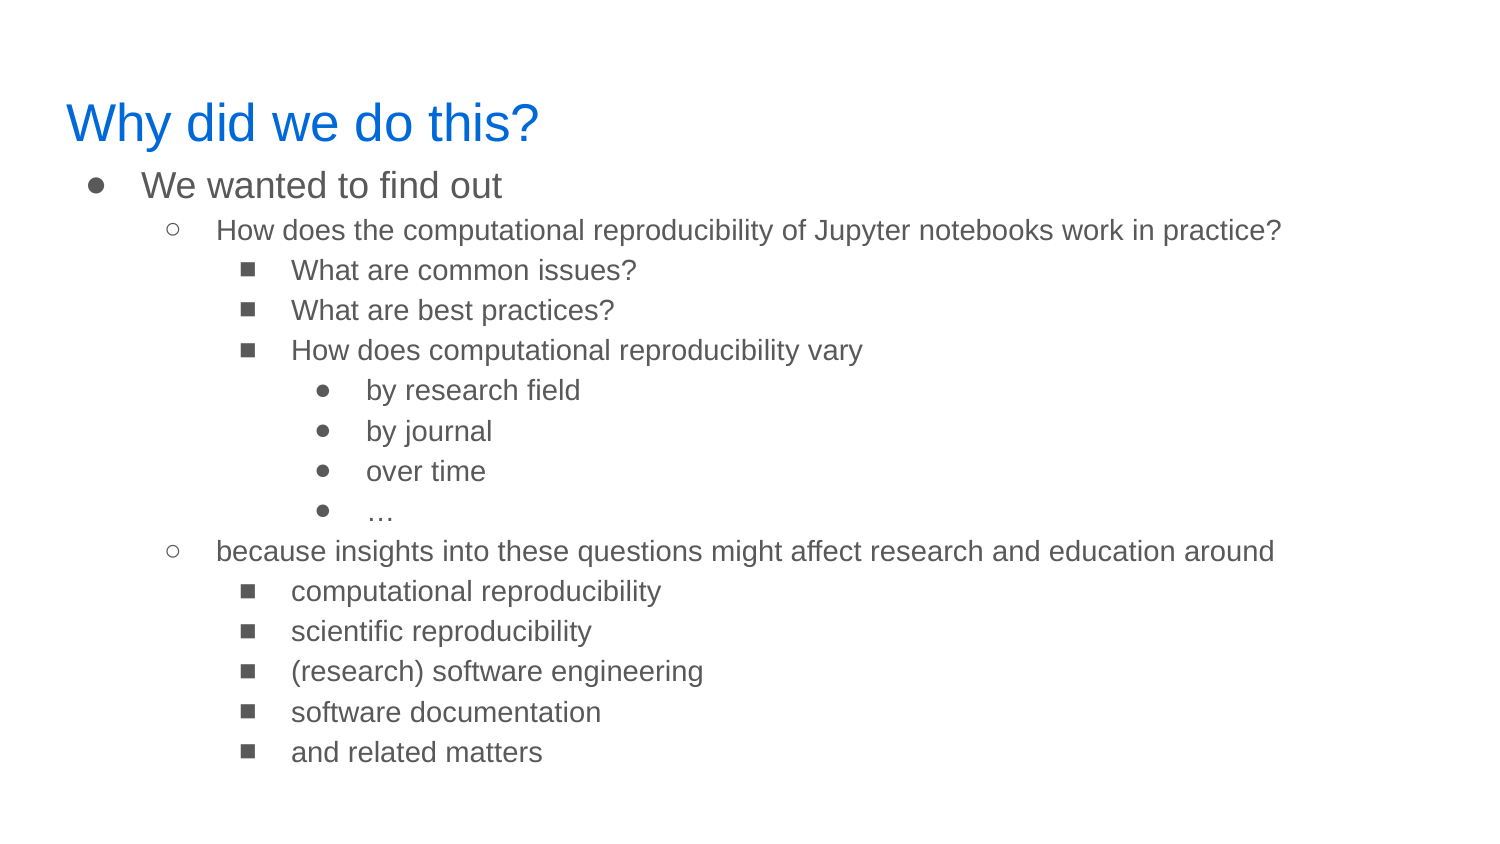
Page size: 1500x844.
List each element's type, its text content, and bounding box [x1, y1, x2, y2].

title Why did we do this? [51, 72, 1449, 139]
list We wanted to find out How does the computational reproducibility of Jupyter notebooks work in practice? What are common issues? What are best practices? How does computational reproducibility vary by research field by journal over time … because insights into these questions might affect research and education around computational reproducibility scientific reproducibility (research) software engineering software documentation and related matters [51, 139, 1449, 361]
